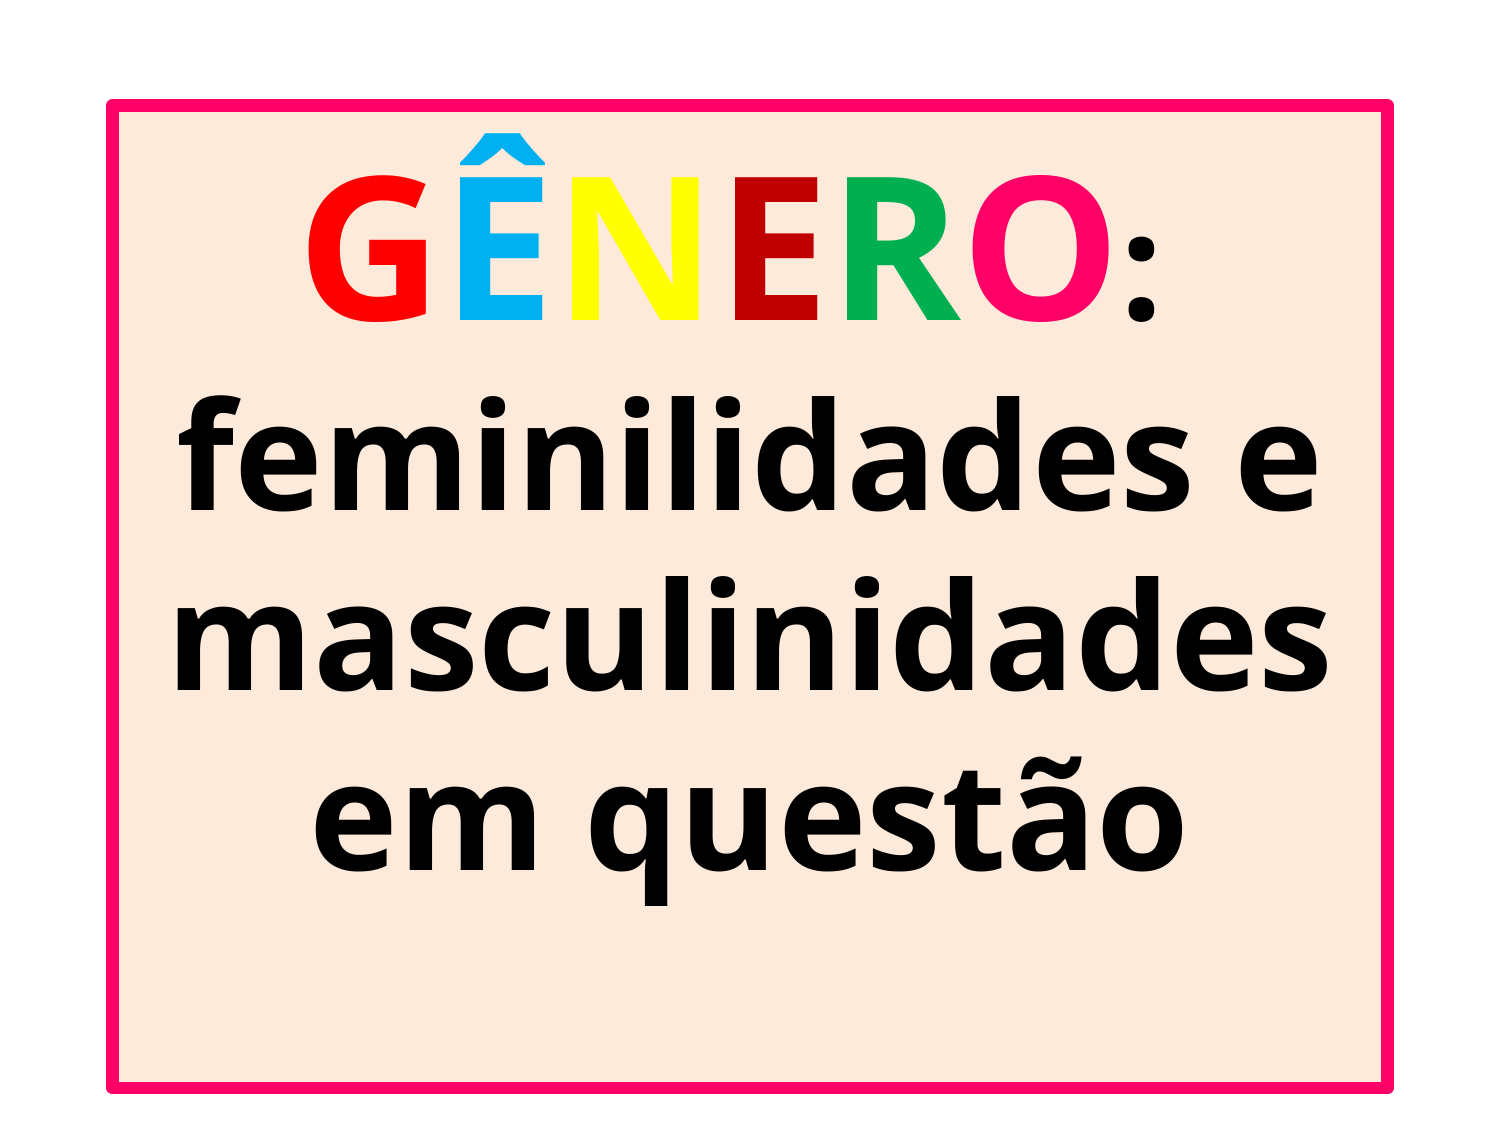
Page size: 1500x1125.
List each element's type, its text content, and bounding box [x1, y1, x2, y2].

title GÊNERO: feminilidades e masculinidades em questão [112, 105, 1388, 1089]
